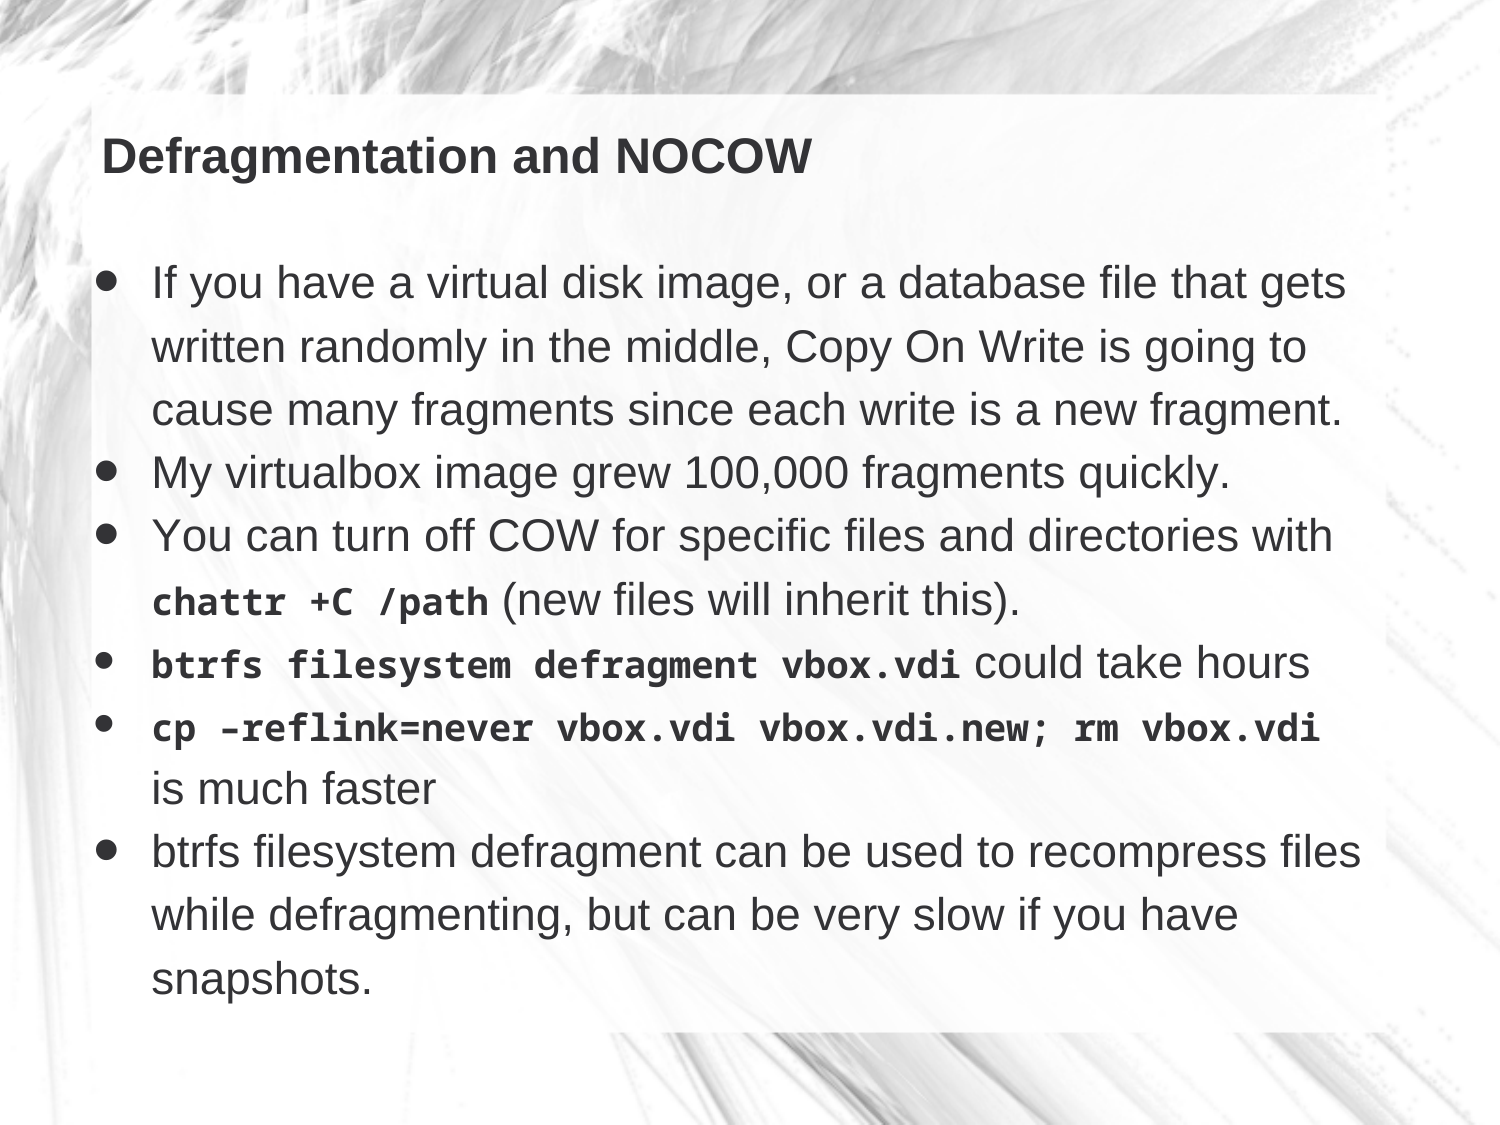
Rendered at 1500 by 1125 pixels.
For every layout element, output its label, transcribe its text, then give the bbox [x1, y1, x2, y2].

title Defragmentation and NOCOW [61, 108, 1412, 205]
list If you have a virtual disk image, or a database file that gets written randomly in the middle, Copy On Write is going to cause many fragments since each write is a new fragment. My virtualbox image grew 100,000 fragments quickly. You can turn off COW for specific files and directories with chattr +C /path (new files will inherit this). btrfs filesystem defragment vbox.vdi could take hours cp –reflink=never vbox.vdi vbox.vdi.new; rm vbox.vdi is much faster btrfs filesystem defragment can be used to recompress files while defragmenting, but can be very slow if you have snapshots. [61, 229, 1412, 1017]
picture [0, 0, 1500, 1125]
